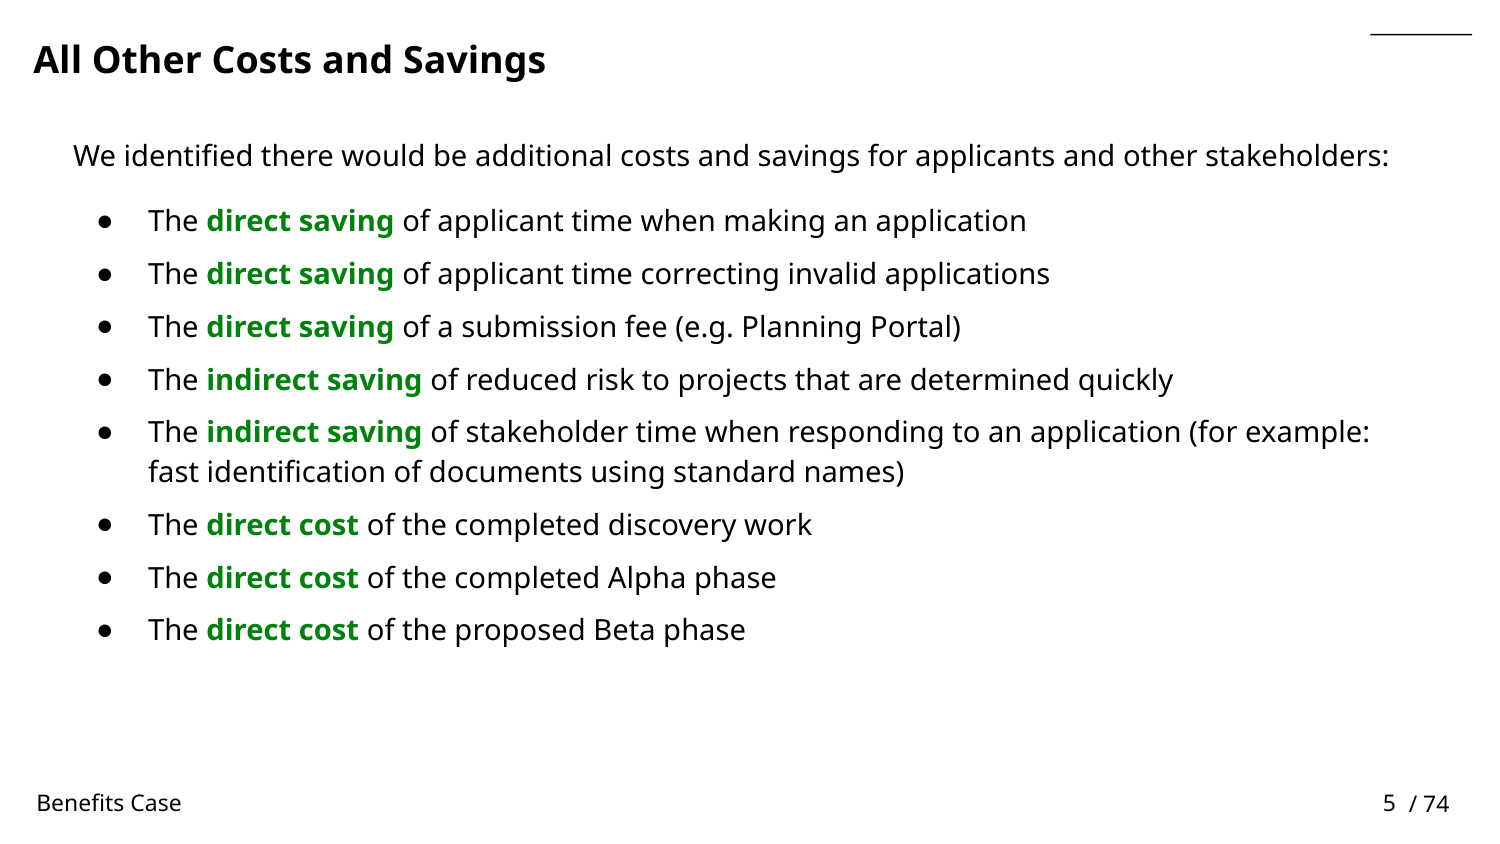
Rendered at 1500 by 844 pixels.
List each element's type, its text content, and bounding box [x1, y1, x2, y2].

title All Other Costs and Savings [18, 17, 1114, 100]
slide_number <number> [1321, 773, 1412, 839]
title Benefits Case [36, 773, 725, 839]
text_box We identified there would be additional costs and savings for applicants and other stakeholders: The direct saving of applicant time when making an application The direct saving of applicant time correcting invalid applications The direct saving of a submission fee (e.g. Planning Portal) The indirect saving of reduced risk to projects that are determined quickly The indirect saving of stakeholder time when responding to an application (for example: fast identification of documents using standard names) The direct cost of the completed discovery work The direct cost of the completed Alpha phase The direct cost of the proposed Beta phase [58, 117, 1424, 727]
